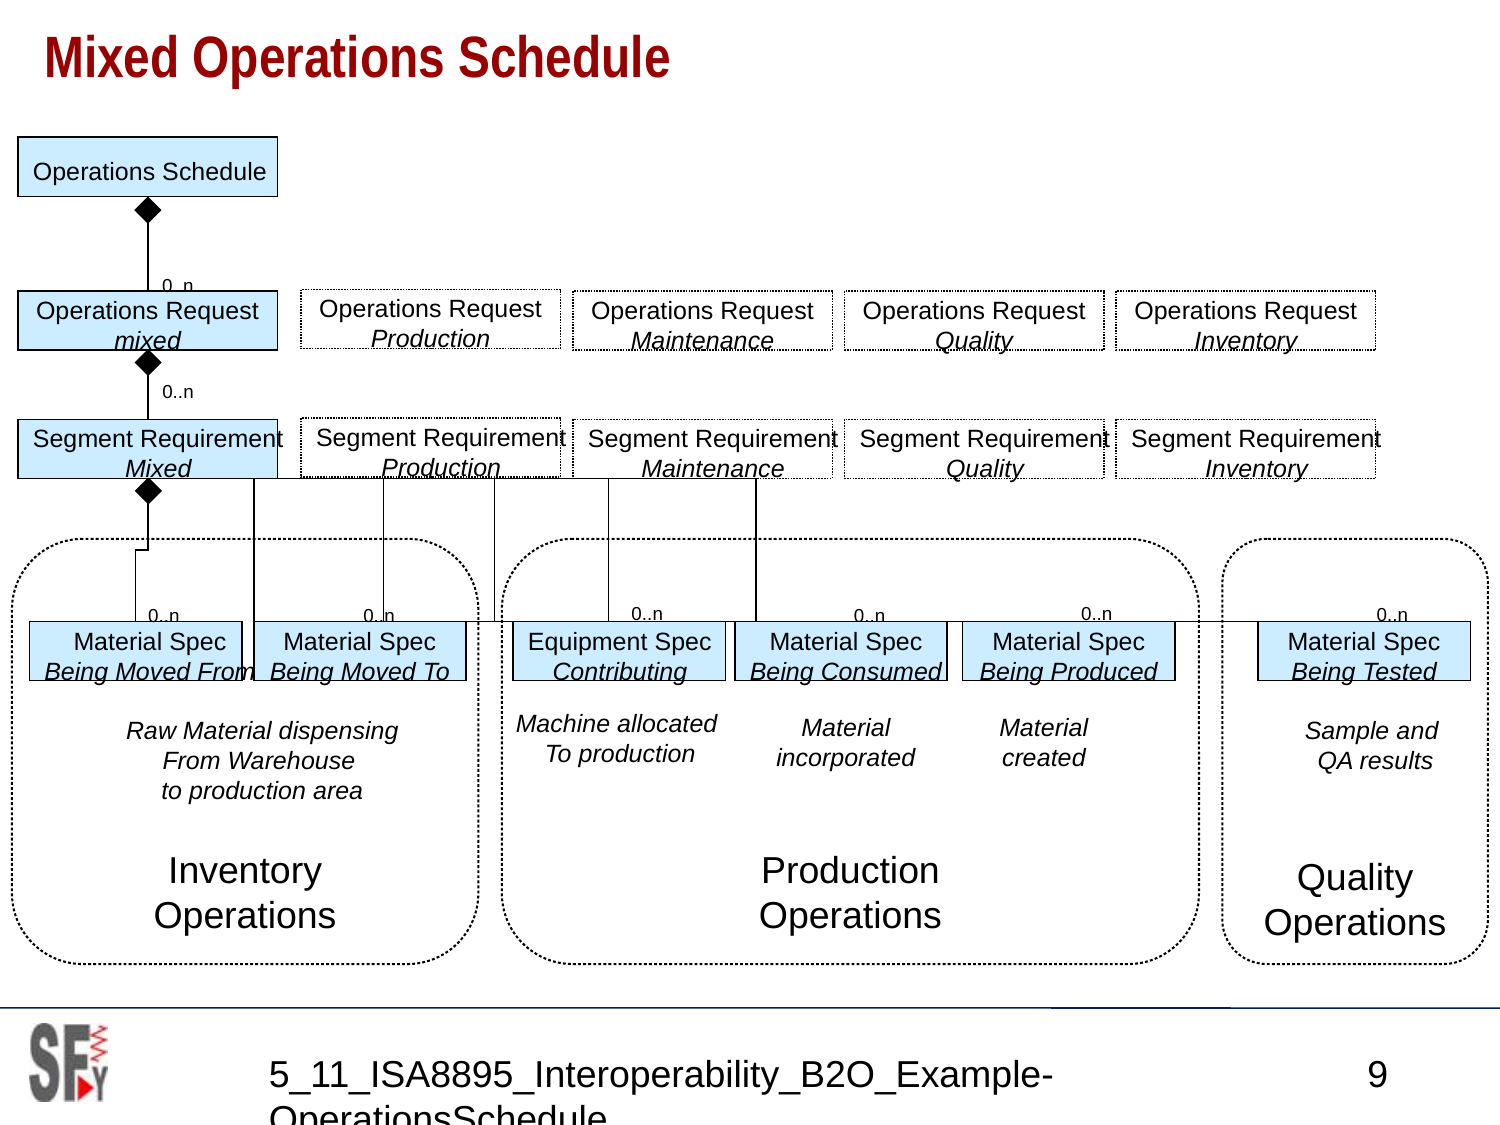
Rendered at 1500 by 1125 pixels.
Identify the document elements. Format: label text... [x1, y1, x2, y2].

picture [29, 1023, 108, 1102]
text_box [135, 198, 147, 222]
text_box Operations Schedule [17, 137, 278, 197]
text_box Segment Requirement Production [301, 417, 561, 478]
text_box Inventory Operations [11, 538, 479, 965]
text_box Segment Requirement Maintenance [572, 419, 833, 479]
text_box 0..n [149, 365, 209, 411]
text_box 0..n [146, 258, 209, 304]
footer 5_11_ISA8895_Interoperability_B2O_Example-OperationsSchedule [253, 1034, 1336, 1103]
text_box [149, 479, 161, 503]
text_box Operations Request Inventory [1116, 290, 1376, 350]
text_box Segment Requirement Mixed [17, 419, 278, 479]
text_box Operations Request Maintenance [572, 290, 833, 350]
text_box Production Operations [501, 538, 1199, 965]
text_box Segment Requirement Inventory [1116, 419, 1376, 479]
text_box [135, 479, 147, 502]
text_box Quality Operations [1222, 538, 1488, 965]
title Mixed Operations Schedule [29, 12, 1471, 138]
text_box Operations Request Production [301, 289, 561, 349]
text_box Material created [984, 704, 1104, 780]
text_box [149, 350, 161, 365]
text_box Operations Request Quality [844, 290, 1105, 350]
text_box [135, 351, 147, 374]
text_box Operations Request mixed [17, 290, 278, 350]
slide_number <numéro> [1352, 1034, 1490, 1103]
text_box Segment Requirement Quality [844, 419, 1105, 479]
text_box [149, 198, 161, 222]
